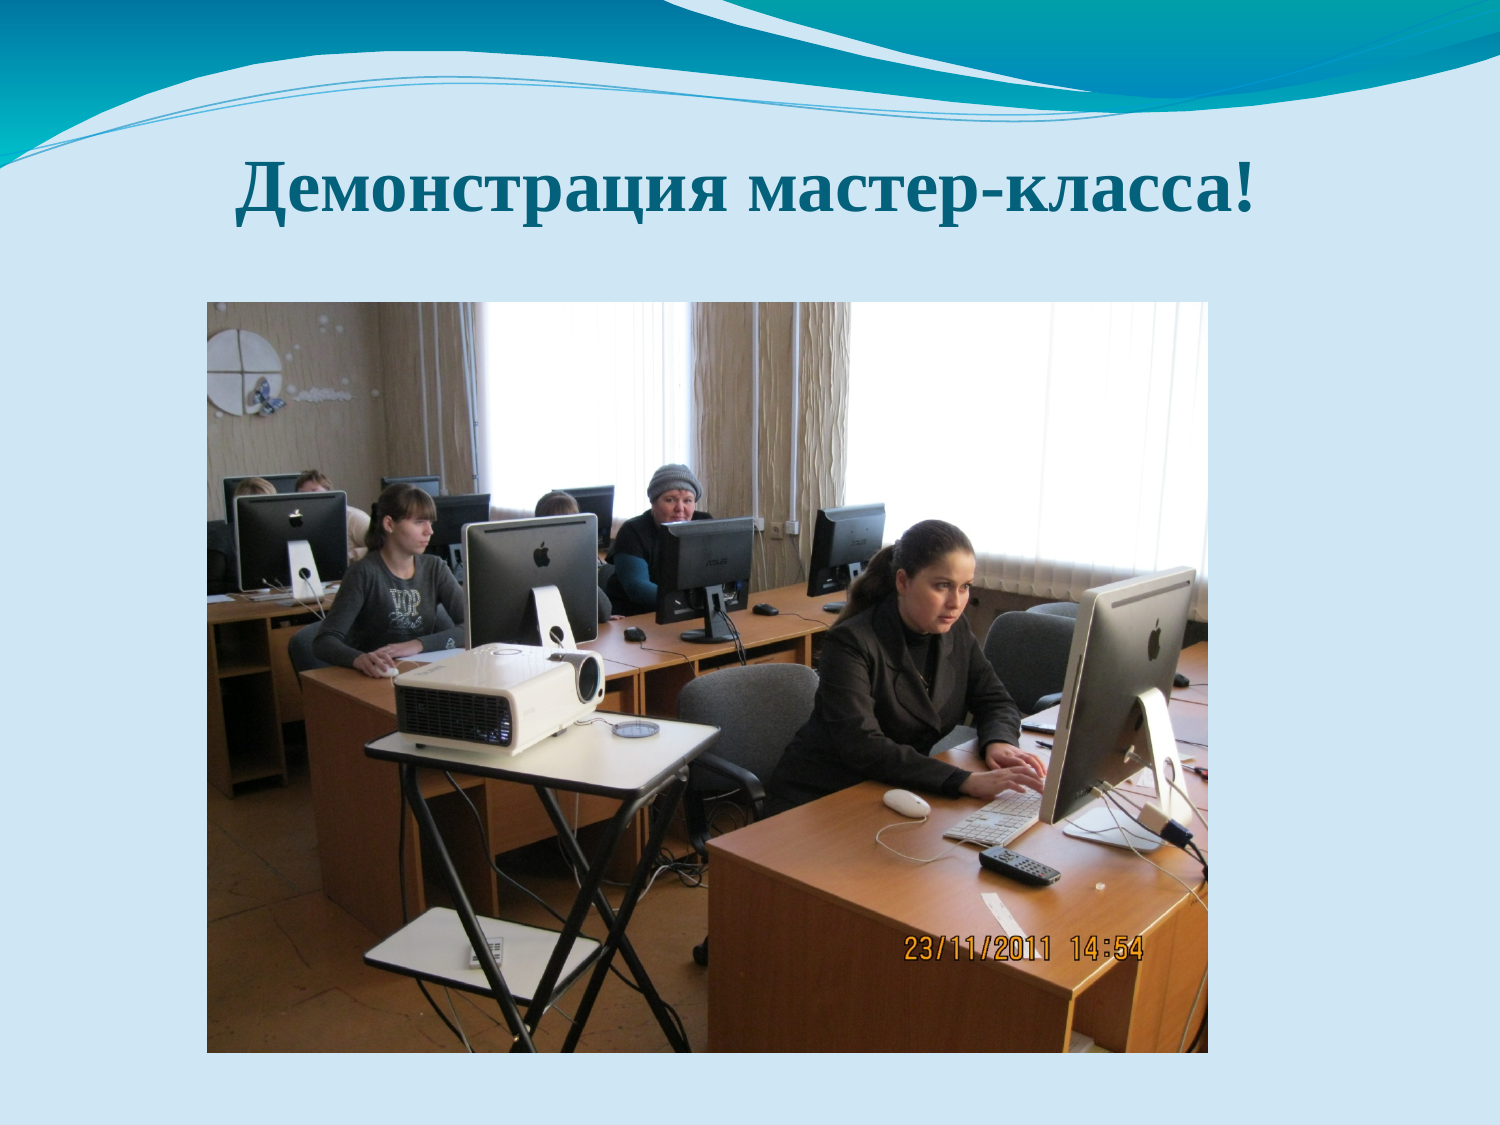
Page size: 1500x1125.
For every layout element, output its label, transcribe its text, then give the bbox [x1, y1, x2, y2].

title Демонстрация мастер-класса! [71, 137, 1422, 256]
picture [207, 302, 1208, 1053]
